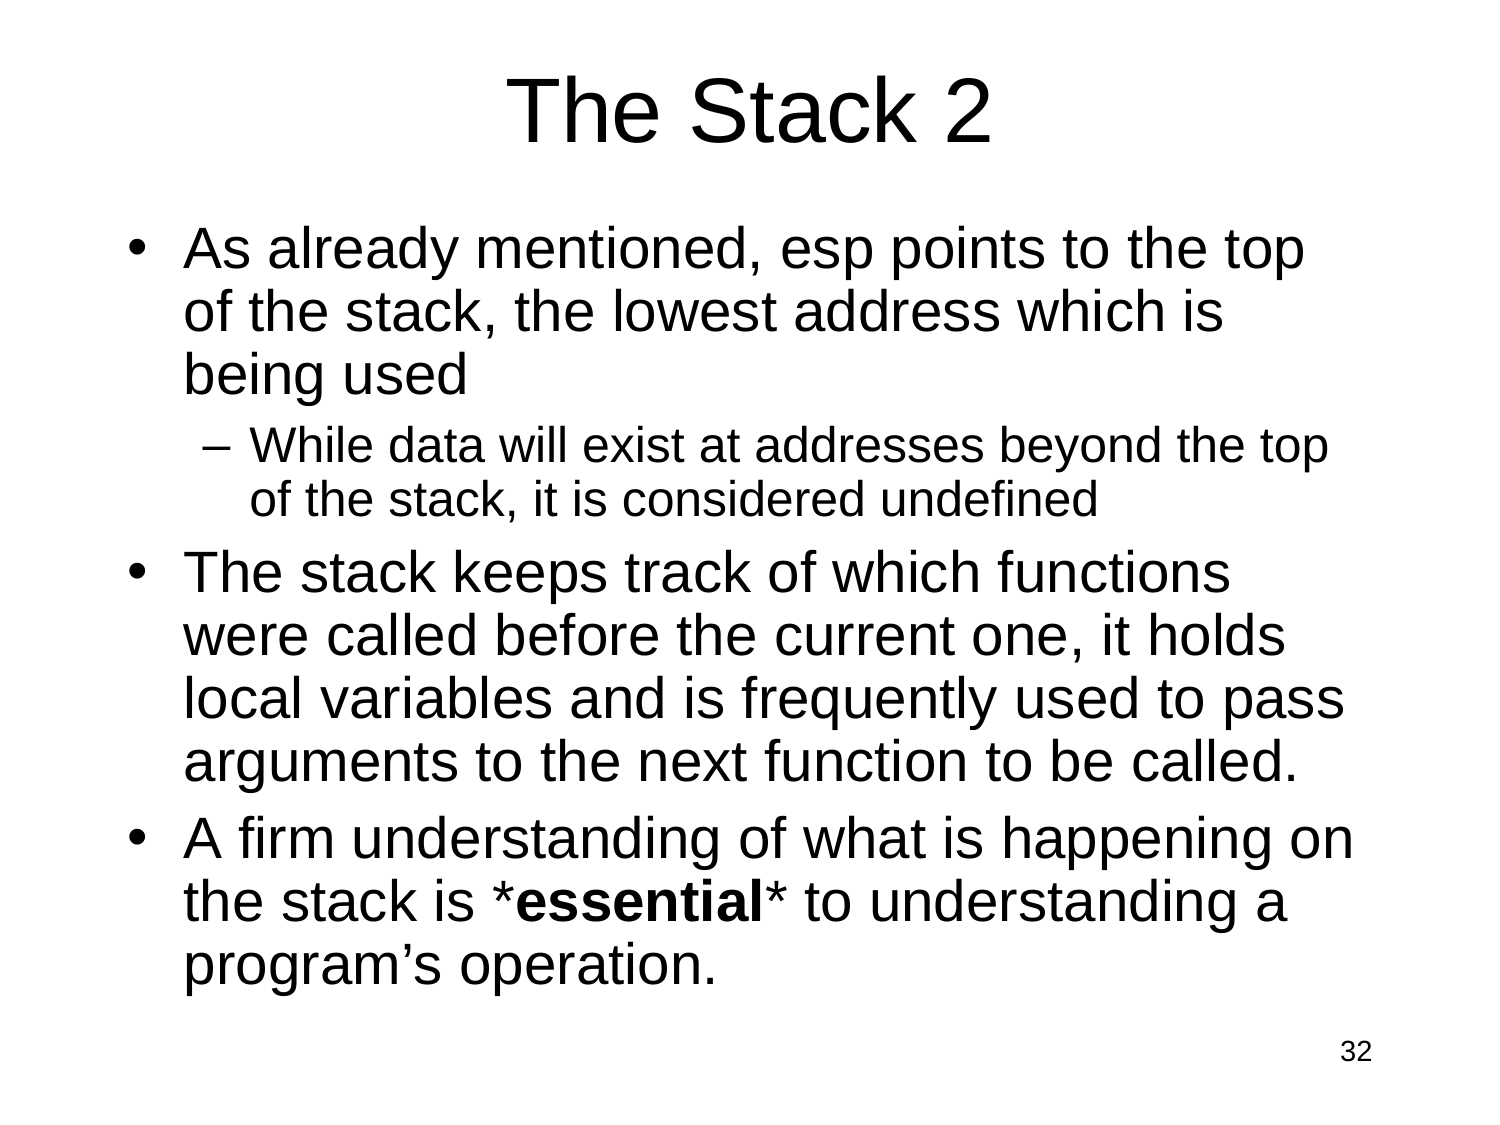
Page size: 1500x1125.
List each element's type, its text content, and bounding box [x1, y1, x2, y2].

title The Stack 2 [112, 12, 1388, 201]
list As already mentioned, esp points to the top of the stack, the lowest address which is being used While data will exist at addresses beyond the top of the stack, it is considered undefined The stack keeps track of which functions were called before the current one, it holds local variables and is frequently used to pass arguments to the next function to be called. A firm understanding of what is happening on the stack is *essential* to understanding a program’s operation. [112, 210, 1388, 1006]
text_box <number> [1074, 1025, 1388, 1101]
